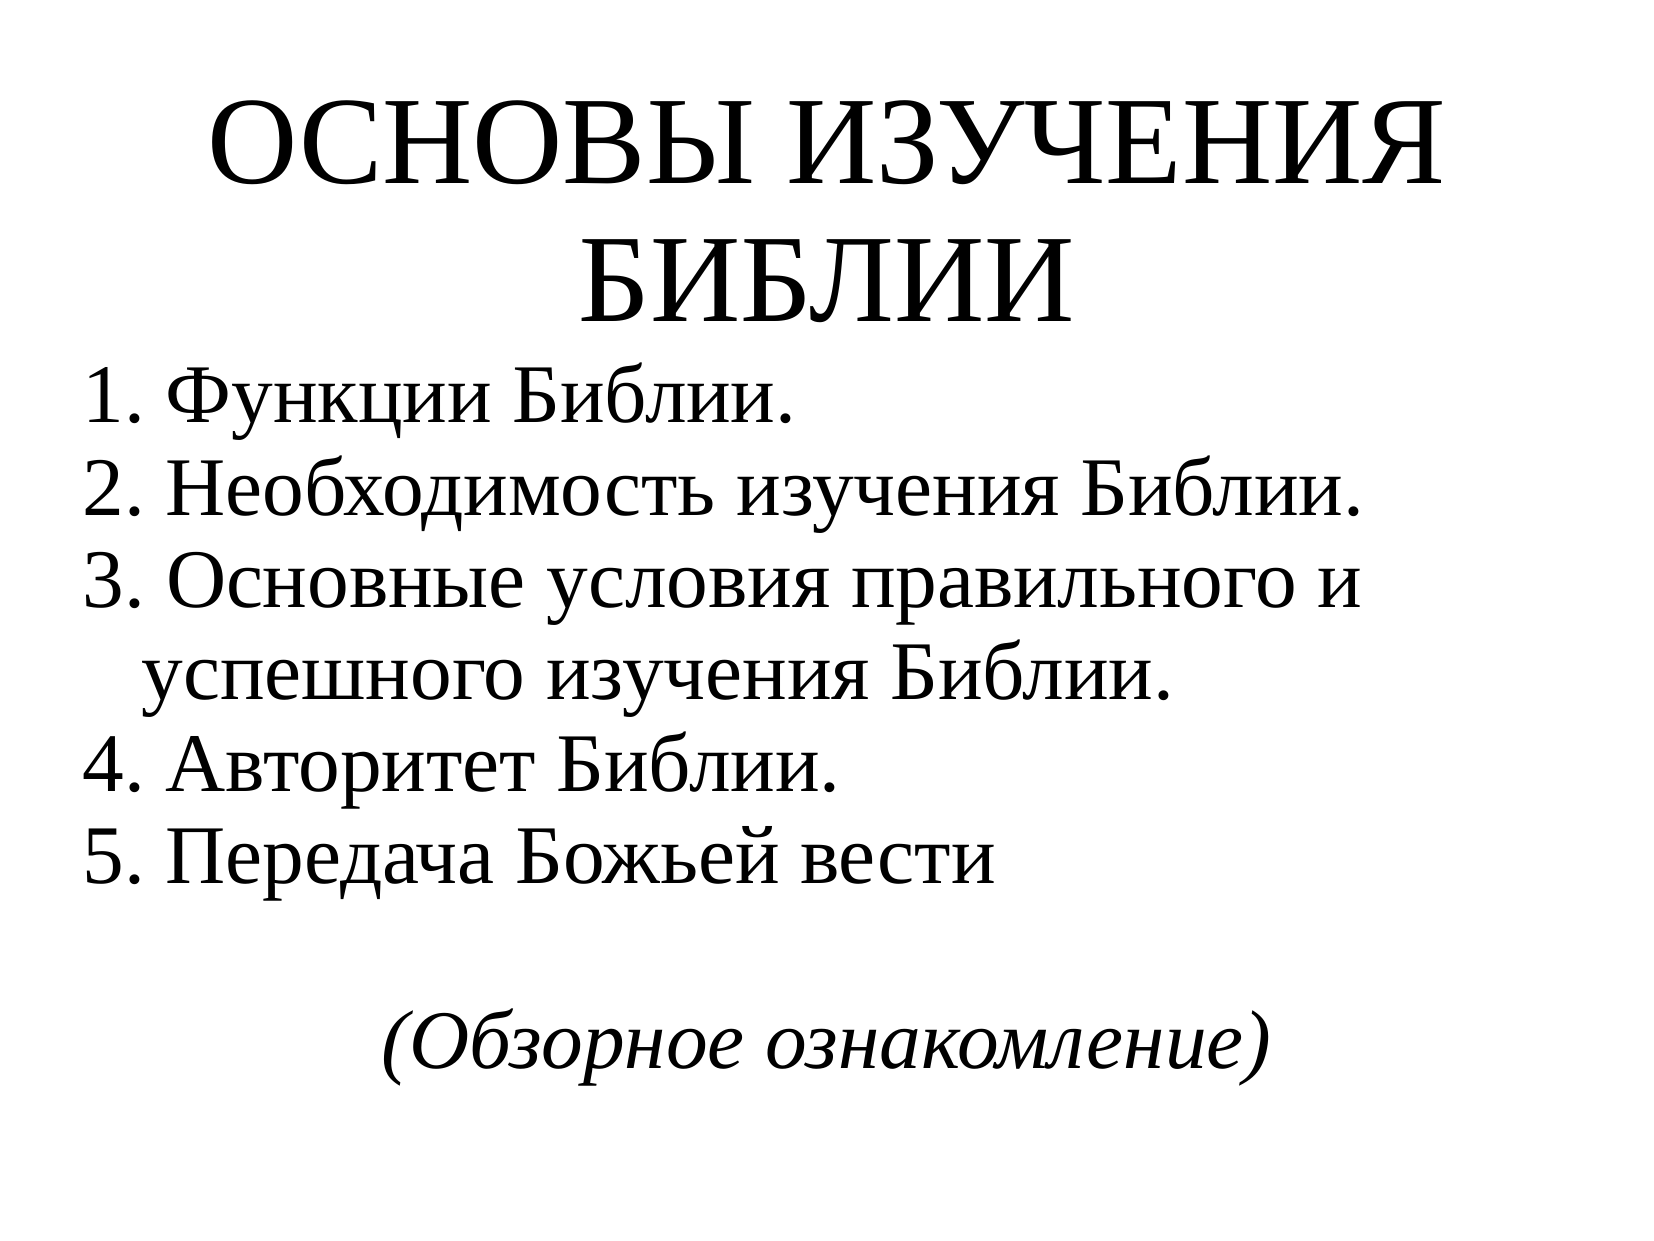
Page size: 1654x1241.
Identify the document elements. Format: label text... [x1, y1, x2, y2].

subtitle ОСНОВЫ ИЗУЧЕНИЯ БИБЛИИ 1. Функции Библии. 2. Необходимость изучения Библии. 3. Основные условия правильного и успешного изучения Библии. 4. Авторитет Библии. 5. Передача Божьей вести (Обзорное ознакомление) [82, 49, 1571, 1109]
